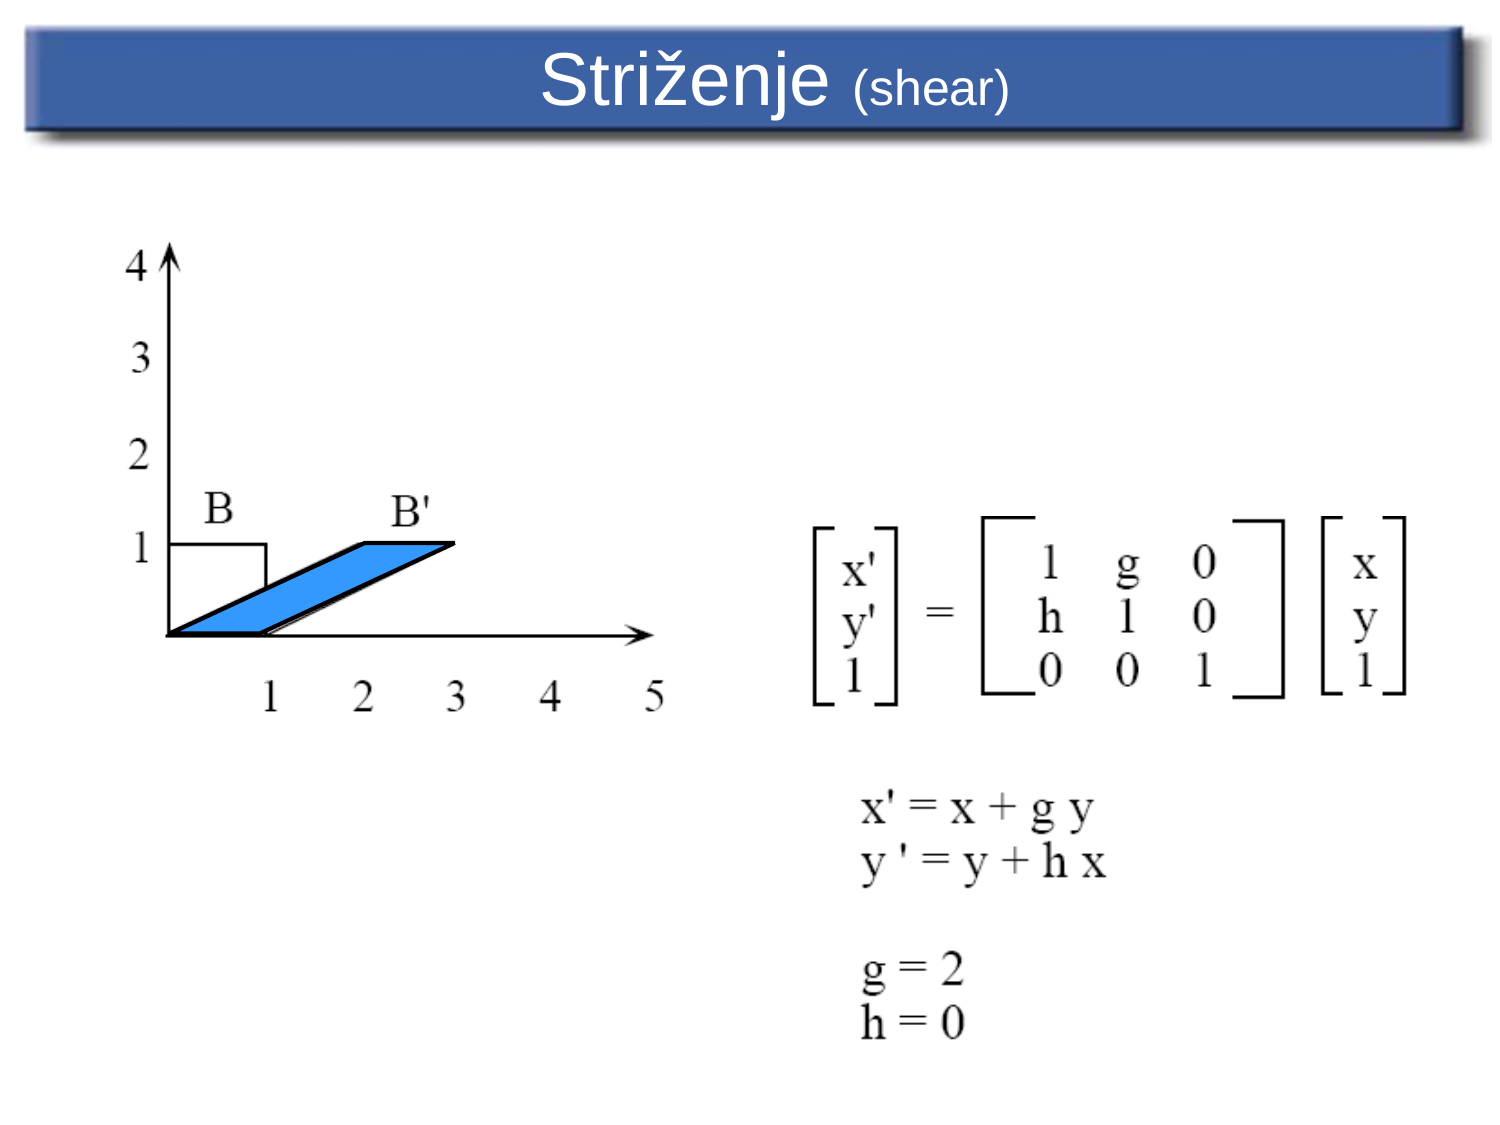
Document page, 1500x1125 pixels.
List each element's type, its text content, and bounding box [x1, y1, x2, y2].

text_box [170, 542, 455, 634]
picture [23, 23, 1492, 151]
picture [797, 516, 1429, 1051]
title Striženje (shear) [138, 22, 1414, 128]
picture [100, 220, 739, 762]
